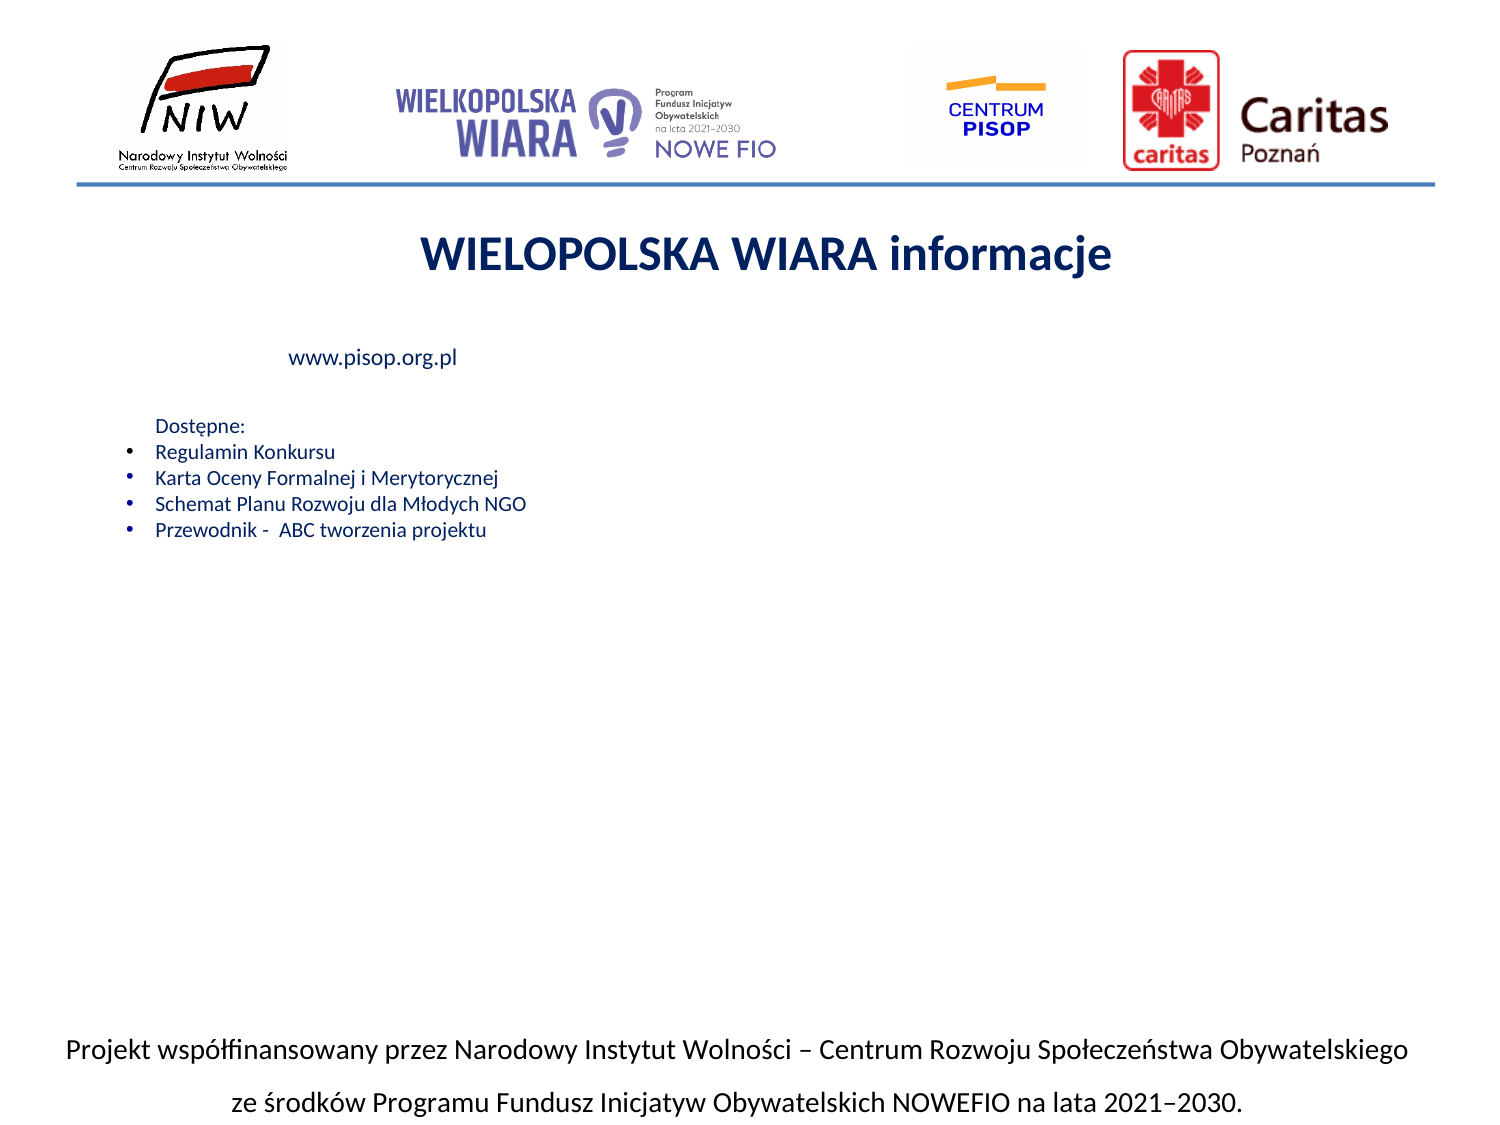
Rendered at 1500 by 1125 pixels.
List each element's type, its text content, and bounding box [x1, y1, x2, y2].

list www.pisop.org.pl Dostępne: Regulamin Konkursu Karta Oceny Formalnej i Merytorycznej Schemat Planu Rozwoju dla Młodych NGO Przewodnik - ABC tworzenia projektu [126, 341, 1476, 545]
title WIELOPOLSKA WIARA informacje [91, 213, 1442, 342]
